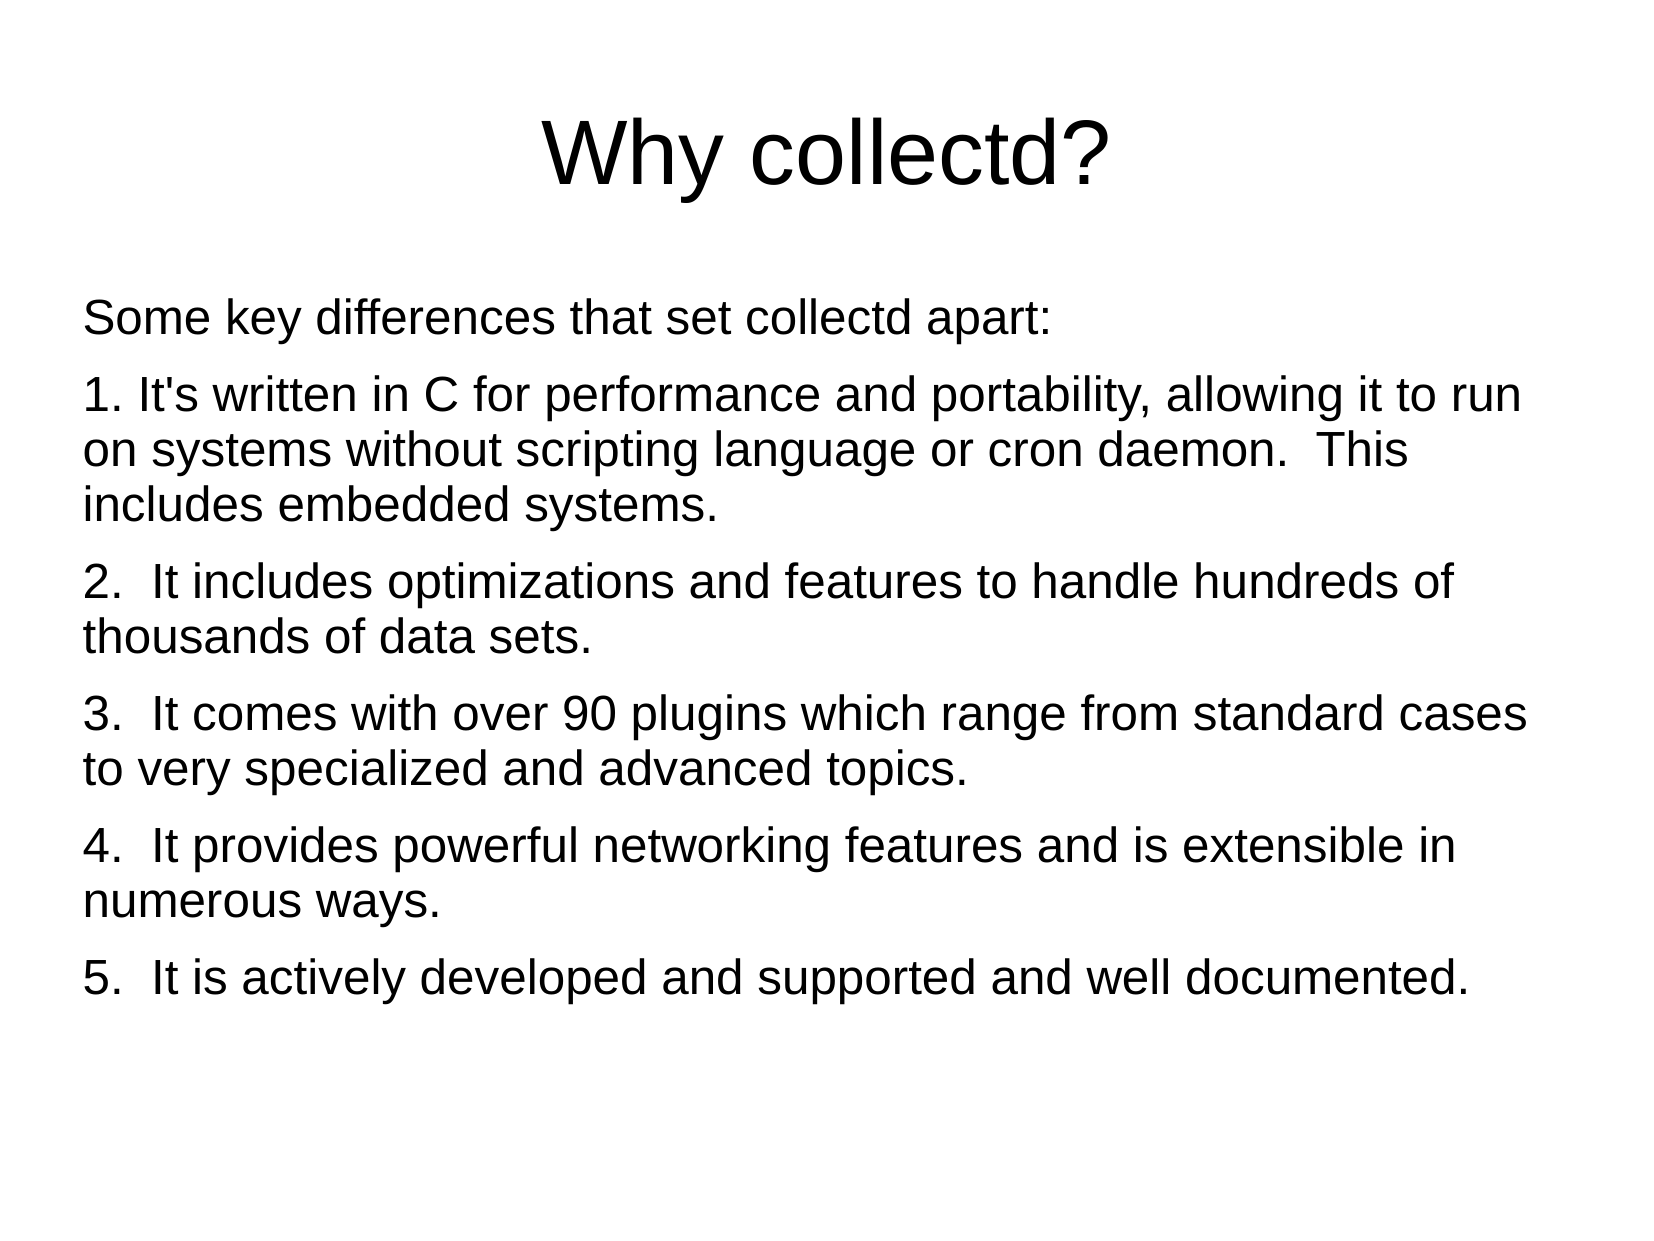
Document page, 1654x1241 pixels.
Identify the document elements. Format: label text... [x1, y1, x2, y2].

title Why collectd? [82, 49, 1571, 257]
list Some key differences that set collectd apart: 1. It's written in C for performance and portability, allowing it to run on systems without scripting language or cron daemon. This includes embedded systems. 2. It includes optimizations and features to handle hundreds of thousands of data sets. 3. It comes with over 90 plugins which range from standard cases to very specialized and advanced topics. 4. It provides powerful networking features and is extensible in numerous ways. 5. It is actively developed and supported and well documented. [82, 290, 1538, 1010]
